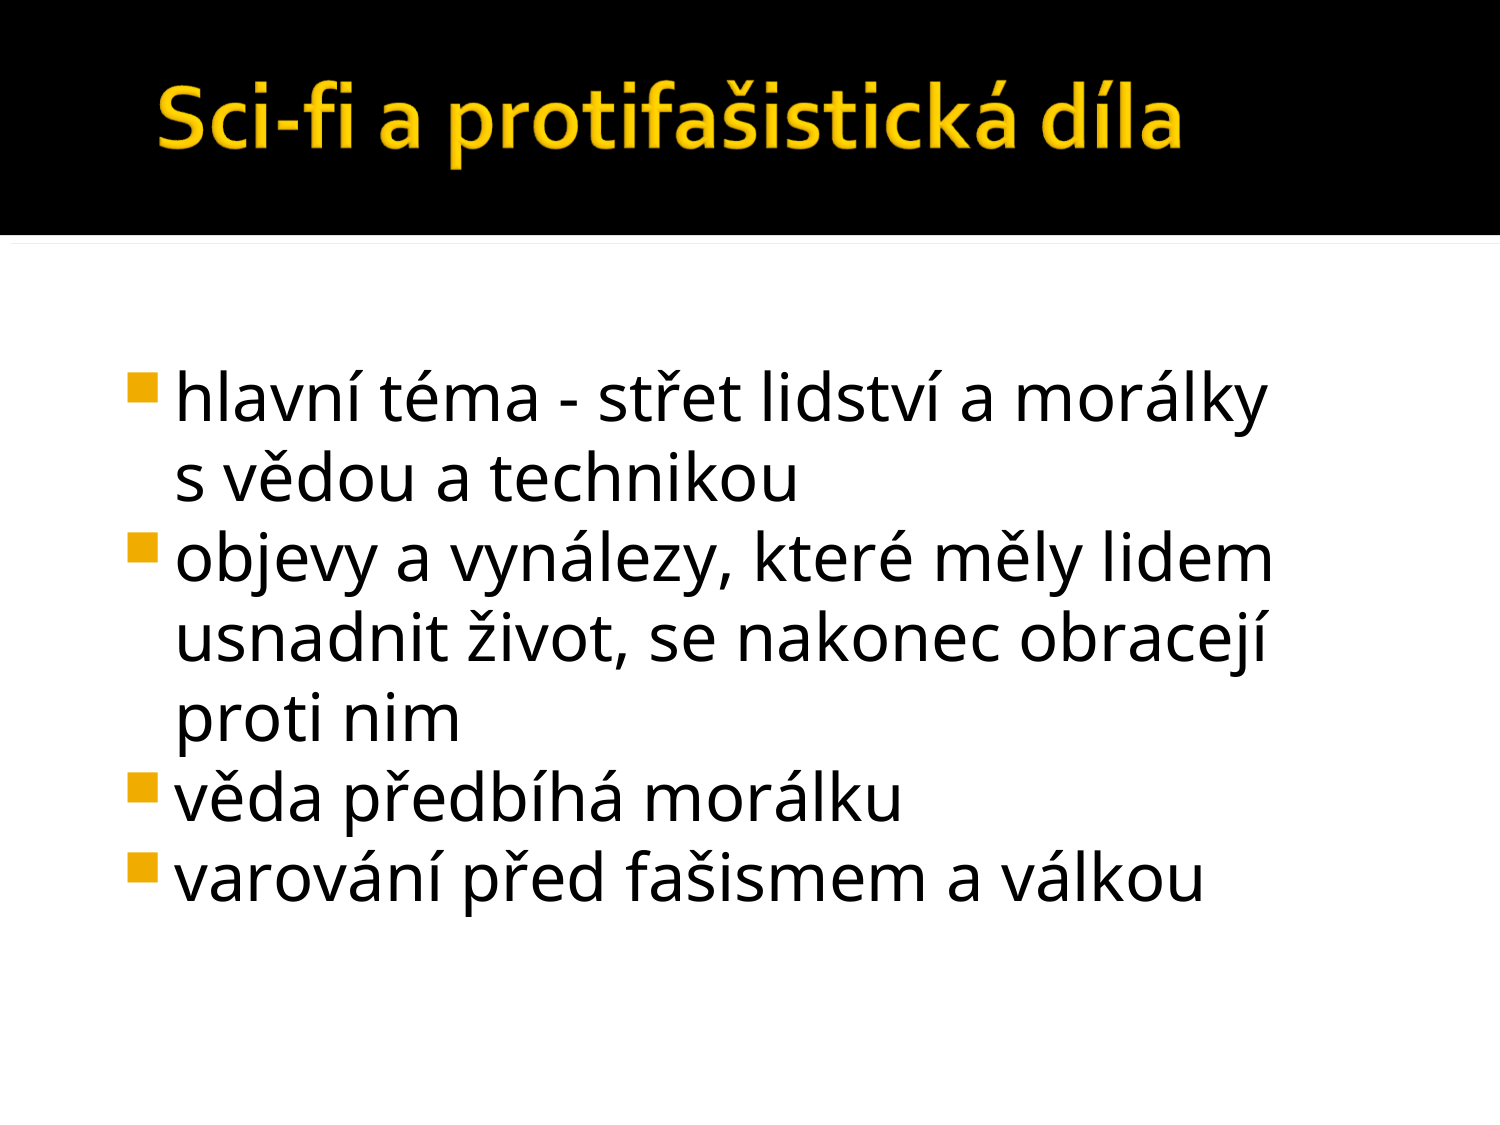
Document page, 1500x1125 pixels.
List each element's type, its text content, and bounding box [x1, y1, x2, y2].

list hlavní téma - střet lidství a morálky s vědou a technikou objevy a vynálezy, které měly lidem usnadnit život, se nakonec obracejí proti nim věda předbíhá morálku varování před fašismem a válkou [93, 339, 1319, 1044]
text_box [96, 21, 1466, 213]
